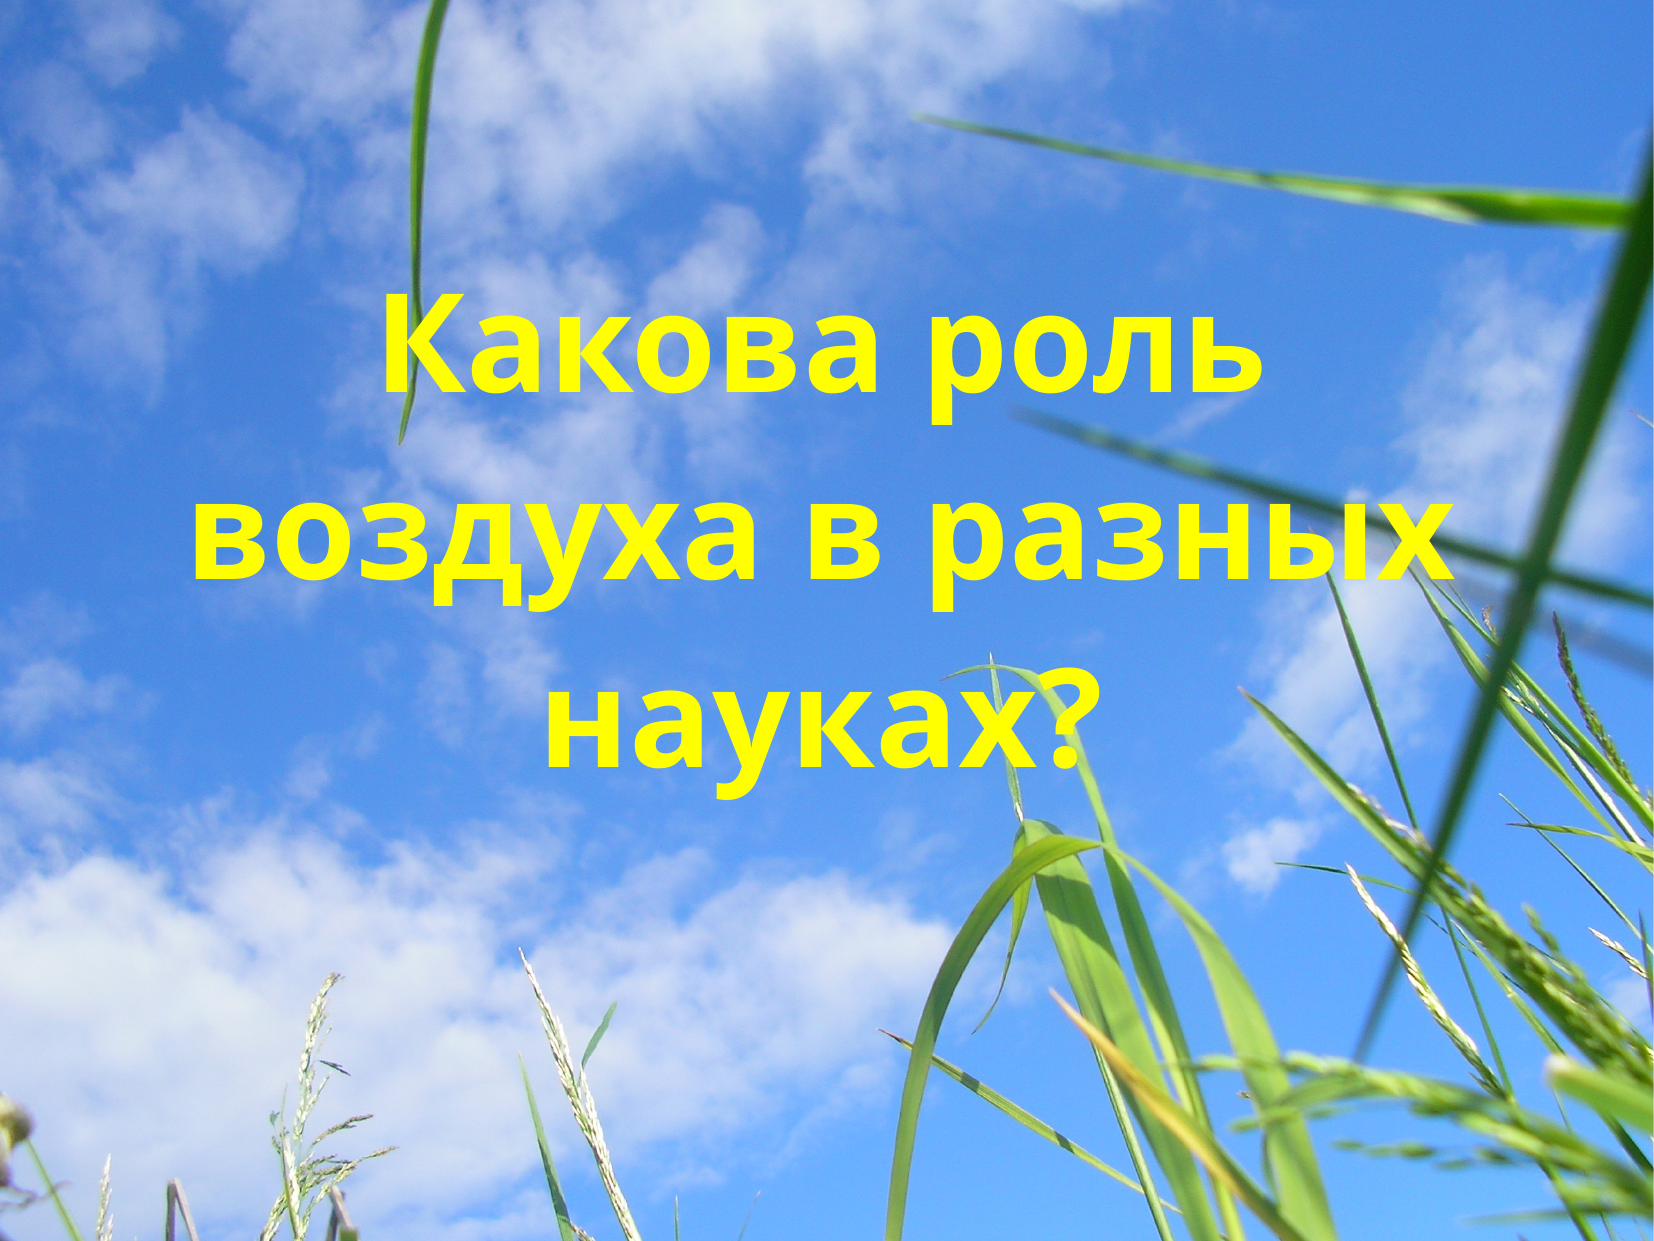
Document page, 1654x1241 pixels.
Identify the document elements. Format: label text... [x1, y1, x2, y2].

picture [0, 0, 1654, 1241]
title Какова роль воздуха в разных науках? [76, 226, 1565, 827]
